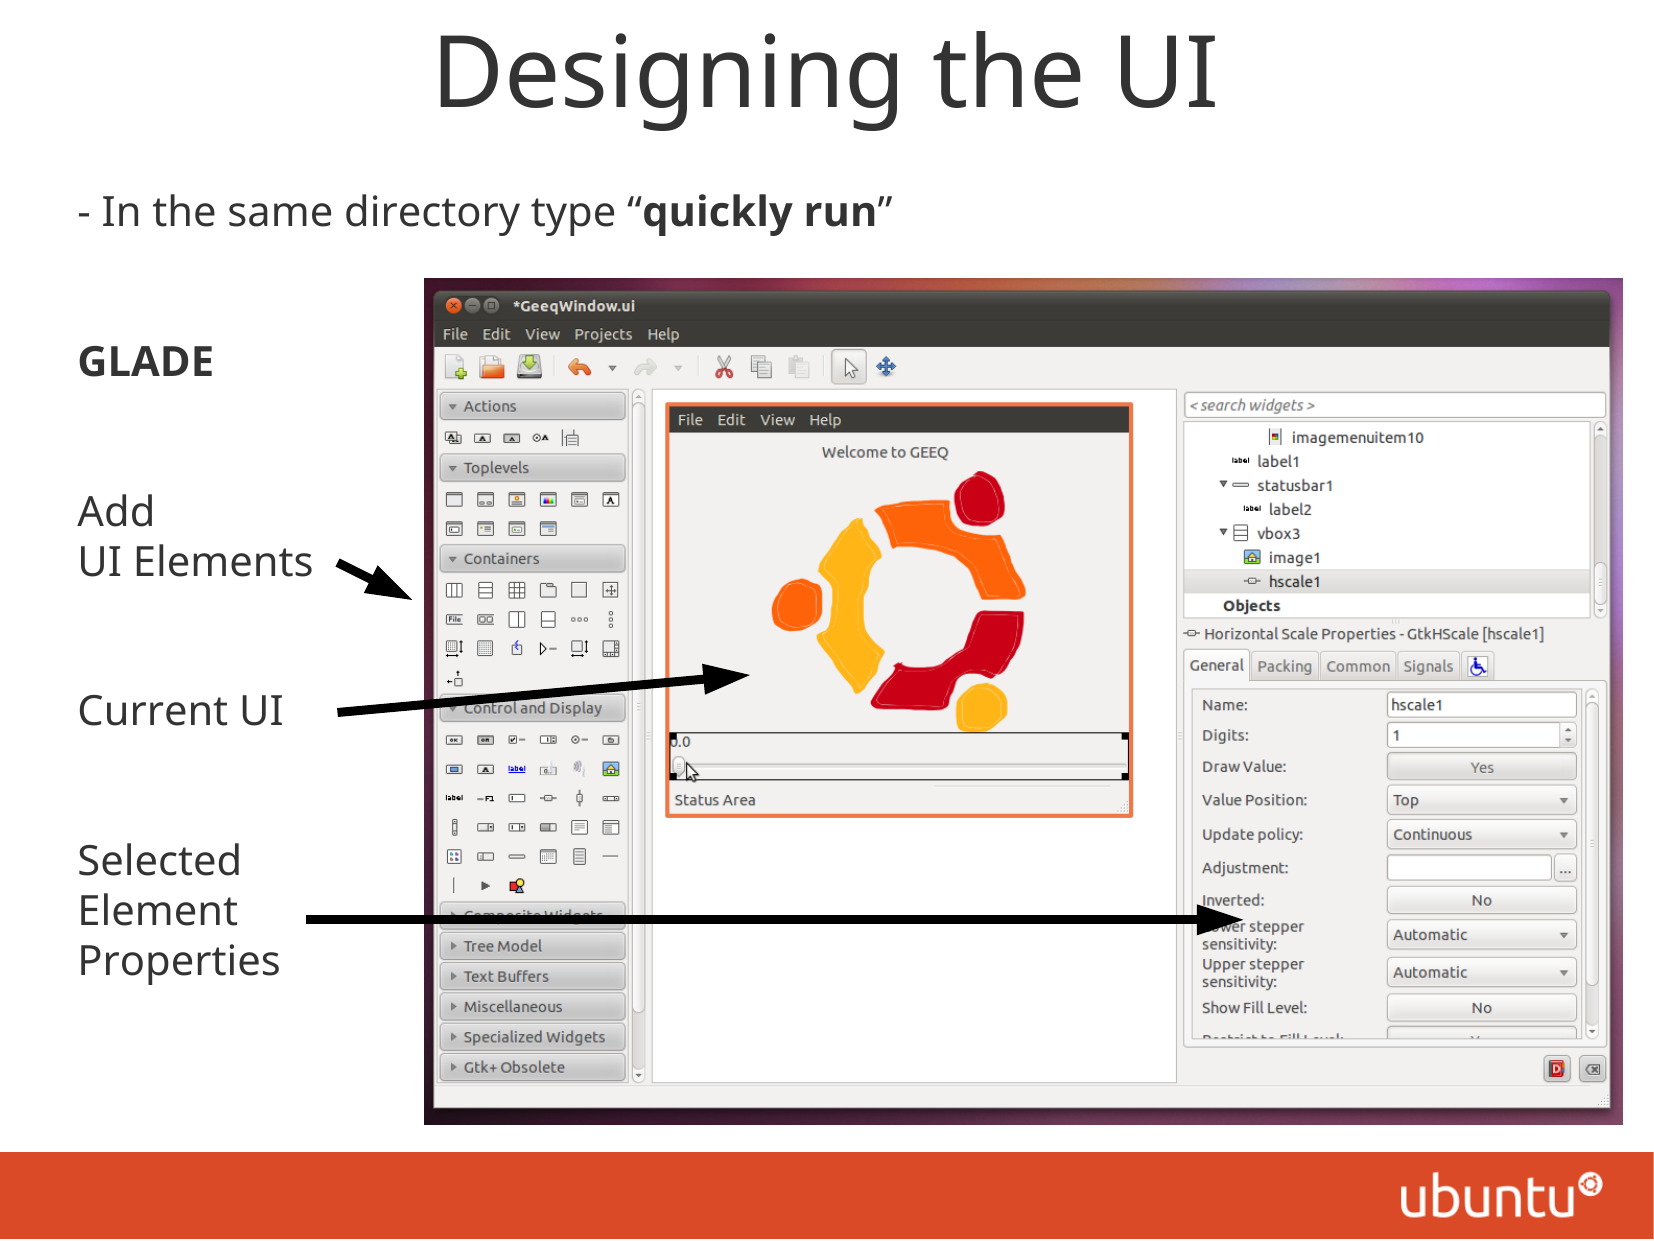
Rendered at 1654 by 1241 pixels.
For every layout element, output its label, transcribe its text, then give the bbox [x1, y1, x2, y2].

title Designing the UI [56, 0, 1596, 165]
picture [424, 278, 1623, 1126]
picture [0, 1152, 1654, 1239]
list - In the same directory type “quickly run” GLADE Add UI Elements Current UI Selected Element Properties [69, 176, 1581, 995]
